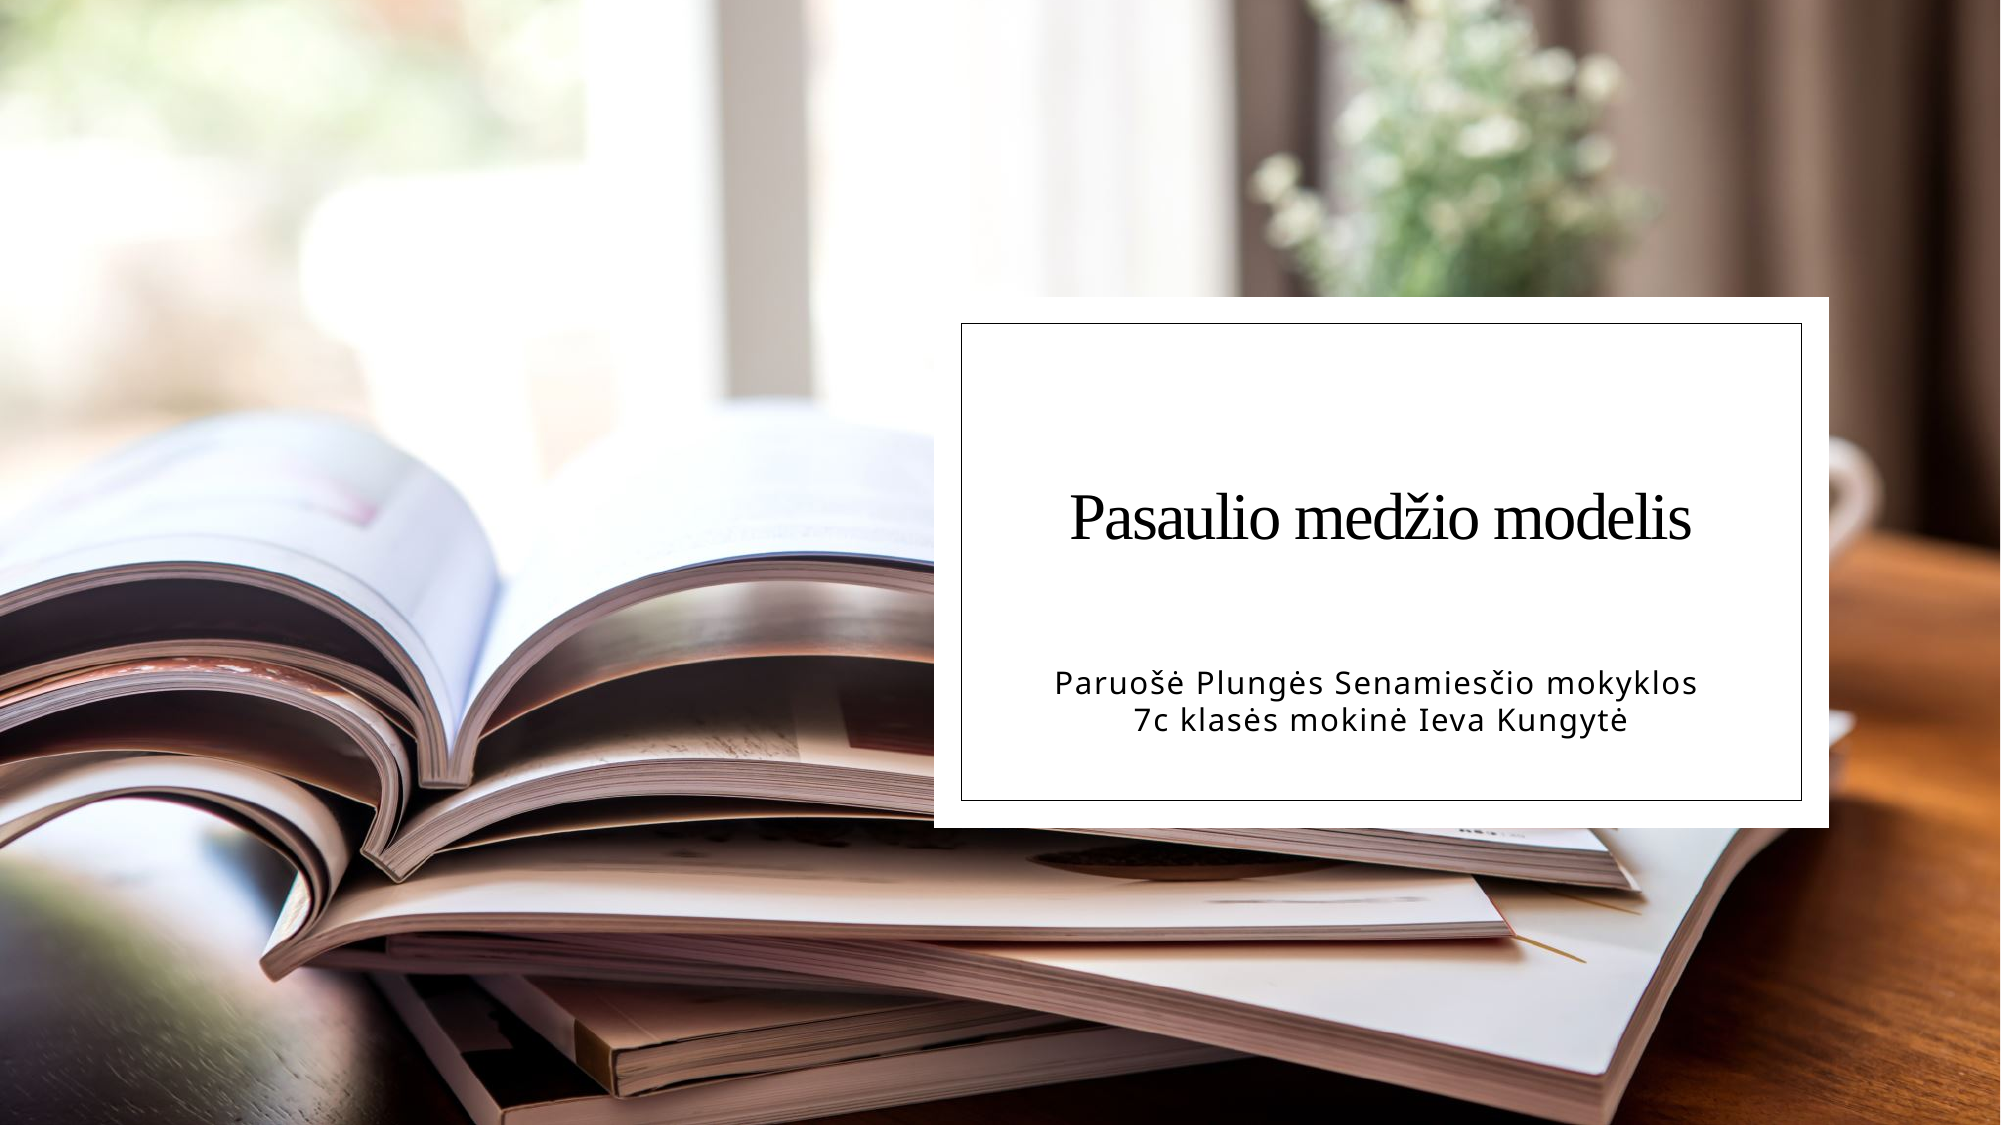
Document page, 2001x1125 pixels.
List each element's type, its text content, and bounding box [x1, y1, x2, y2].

title Pasaulio medžio modelis [989, 386, 1774, 654]
picture [0, 0, 2000, 1125]
text_box [934, 297, 1829, 828]
subtitle Paruošė Plungės Senamiesčio mokyklos 7c klasės mokinė Ieva Kungytė [989, 655, 1774, 748]
